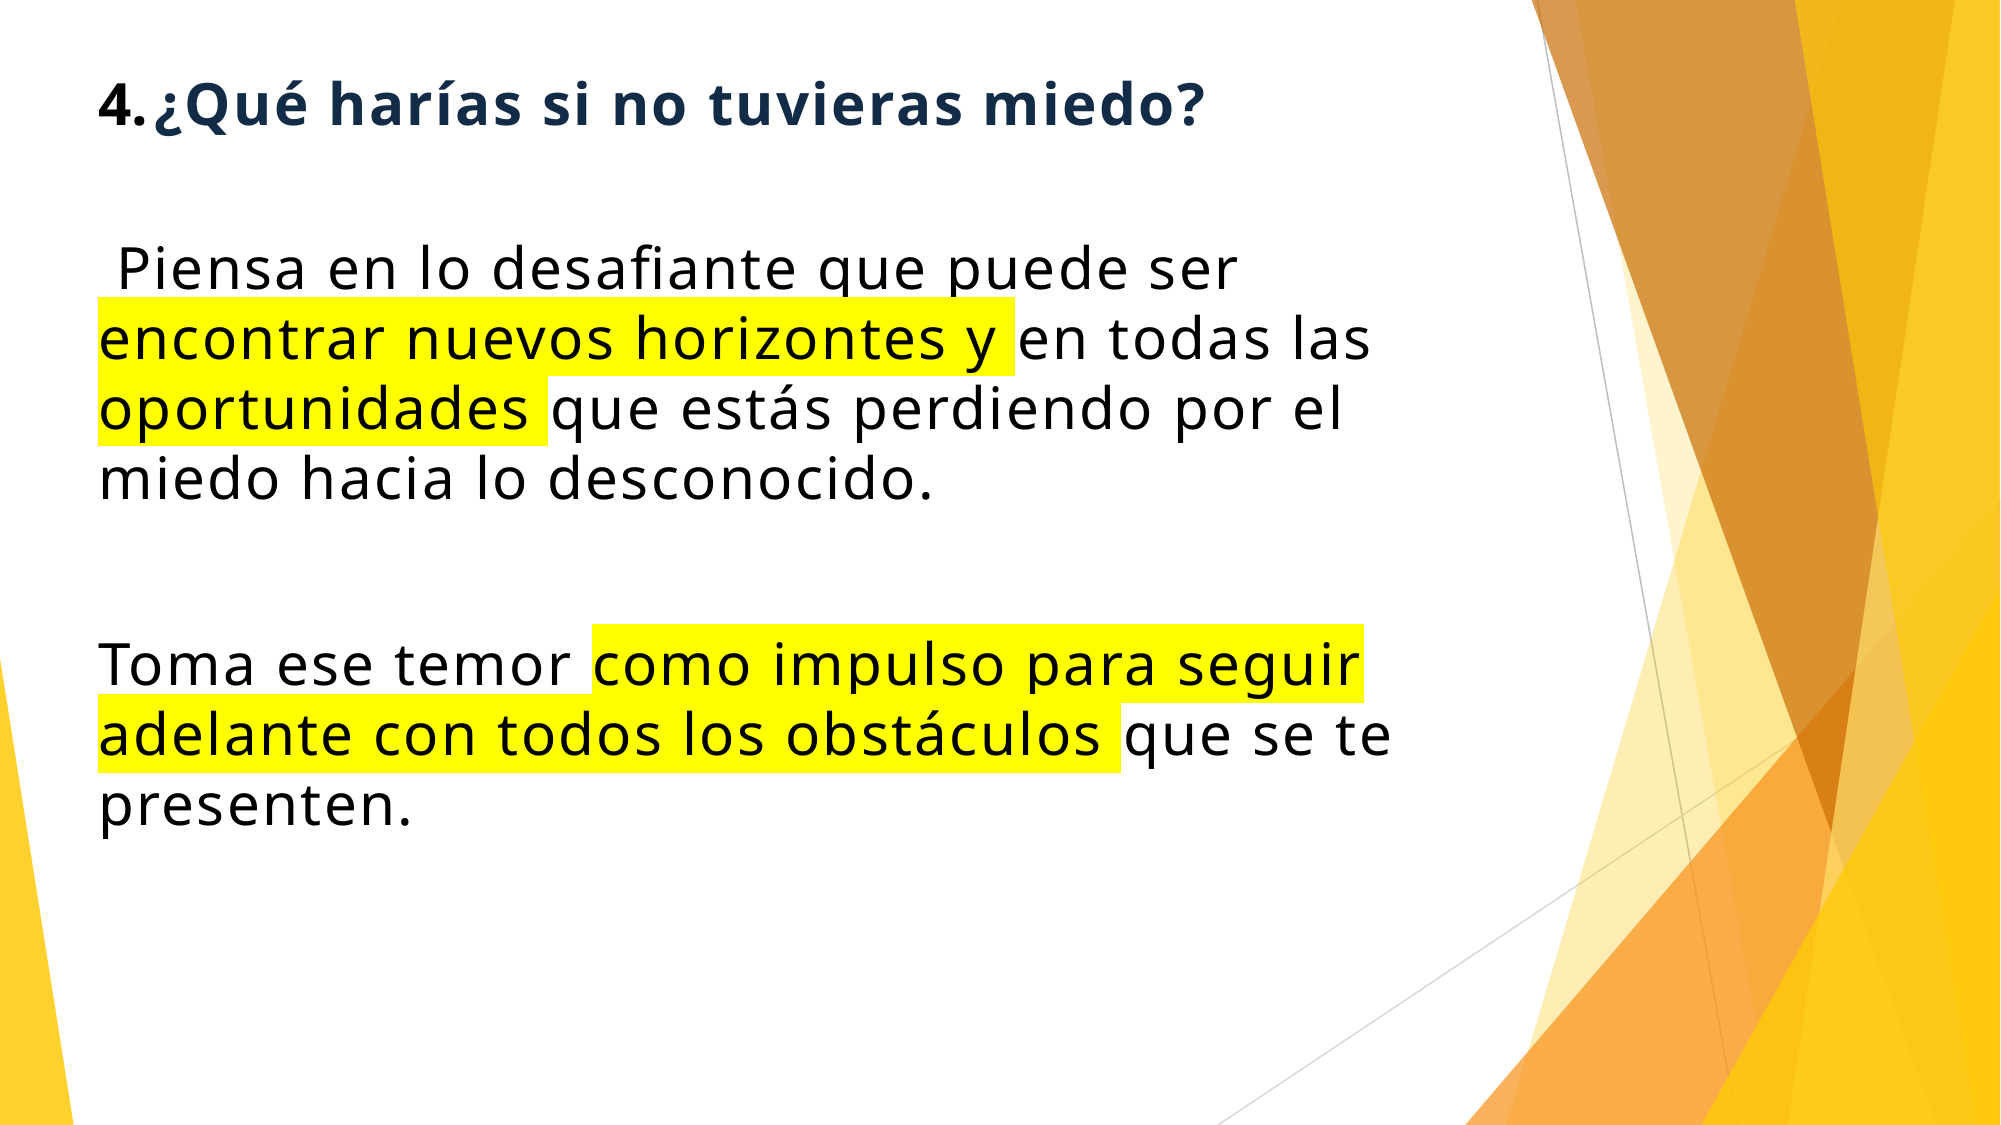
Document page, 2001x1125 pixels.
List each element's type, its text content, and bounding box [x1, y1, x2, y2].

text_box ¿Qué harías si no tuvieras miedo? Piensa en lo desafiante que puede ser encontrar nuevos horizontes y en todas las oportunidades que estás perdiendo por el miedo hacia lo desconocido. Toma ese temor como impulso para seguir adelante con todos los obstáculos que se te presenten. [83, 86, 1517, 851]
